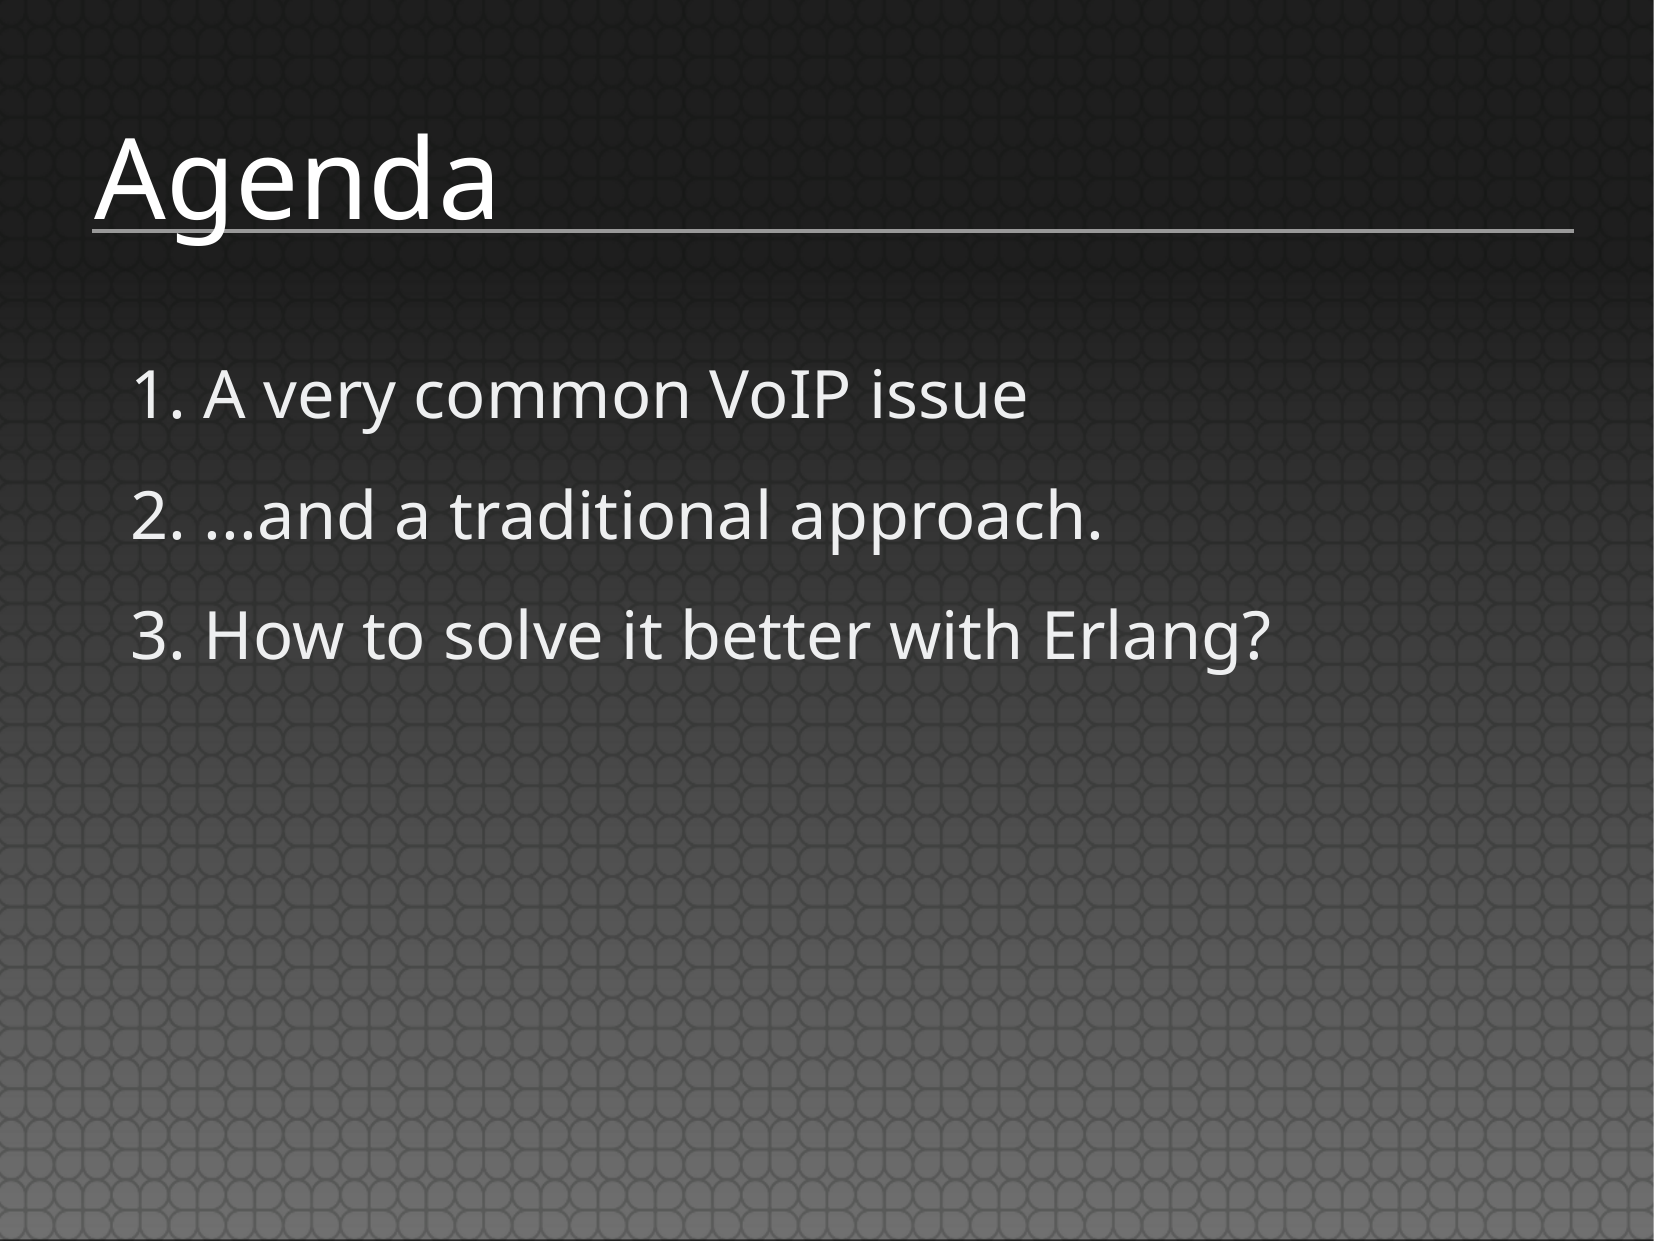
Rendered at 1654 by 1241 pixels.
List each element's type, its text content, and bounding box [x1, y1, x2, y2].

title Agenda [94, 100, 1426, 251]
list A very common VoIP issue ...and a traditional approach. How to solve it better with Erlang? [112, 227, 1501, 1163]
picture [0, 0, 1654, 1241]
